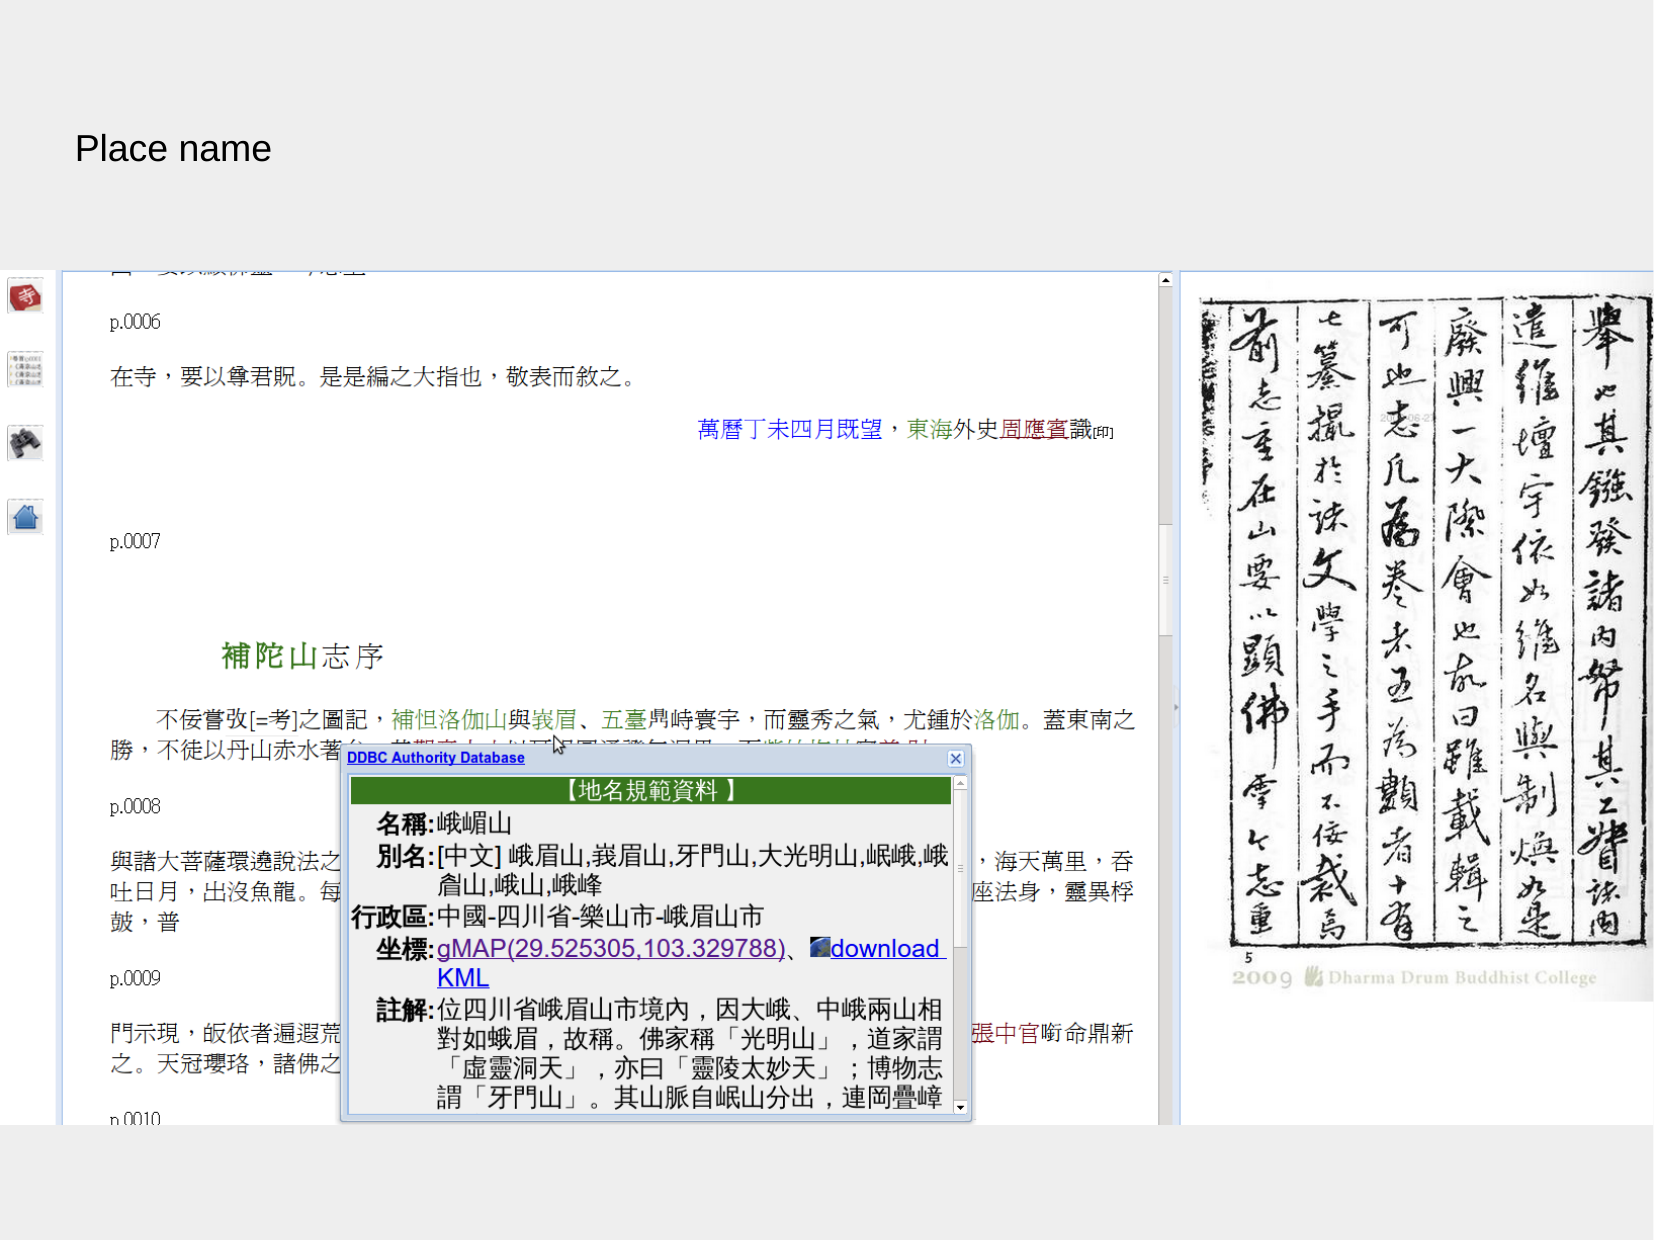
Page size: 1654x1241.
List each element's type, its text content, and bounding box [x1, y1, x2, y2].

picture [0, 270, 1654, 1126]
text_box Place name [60, 120, 811, 177]
